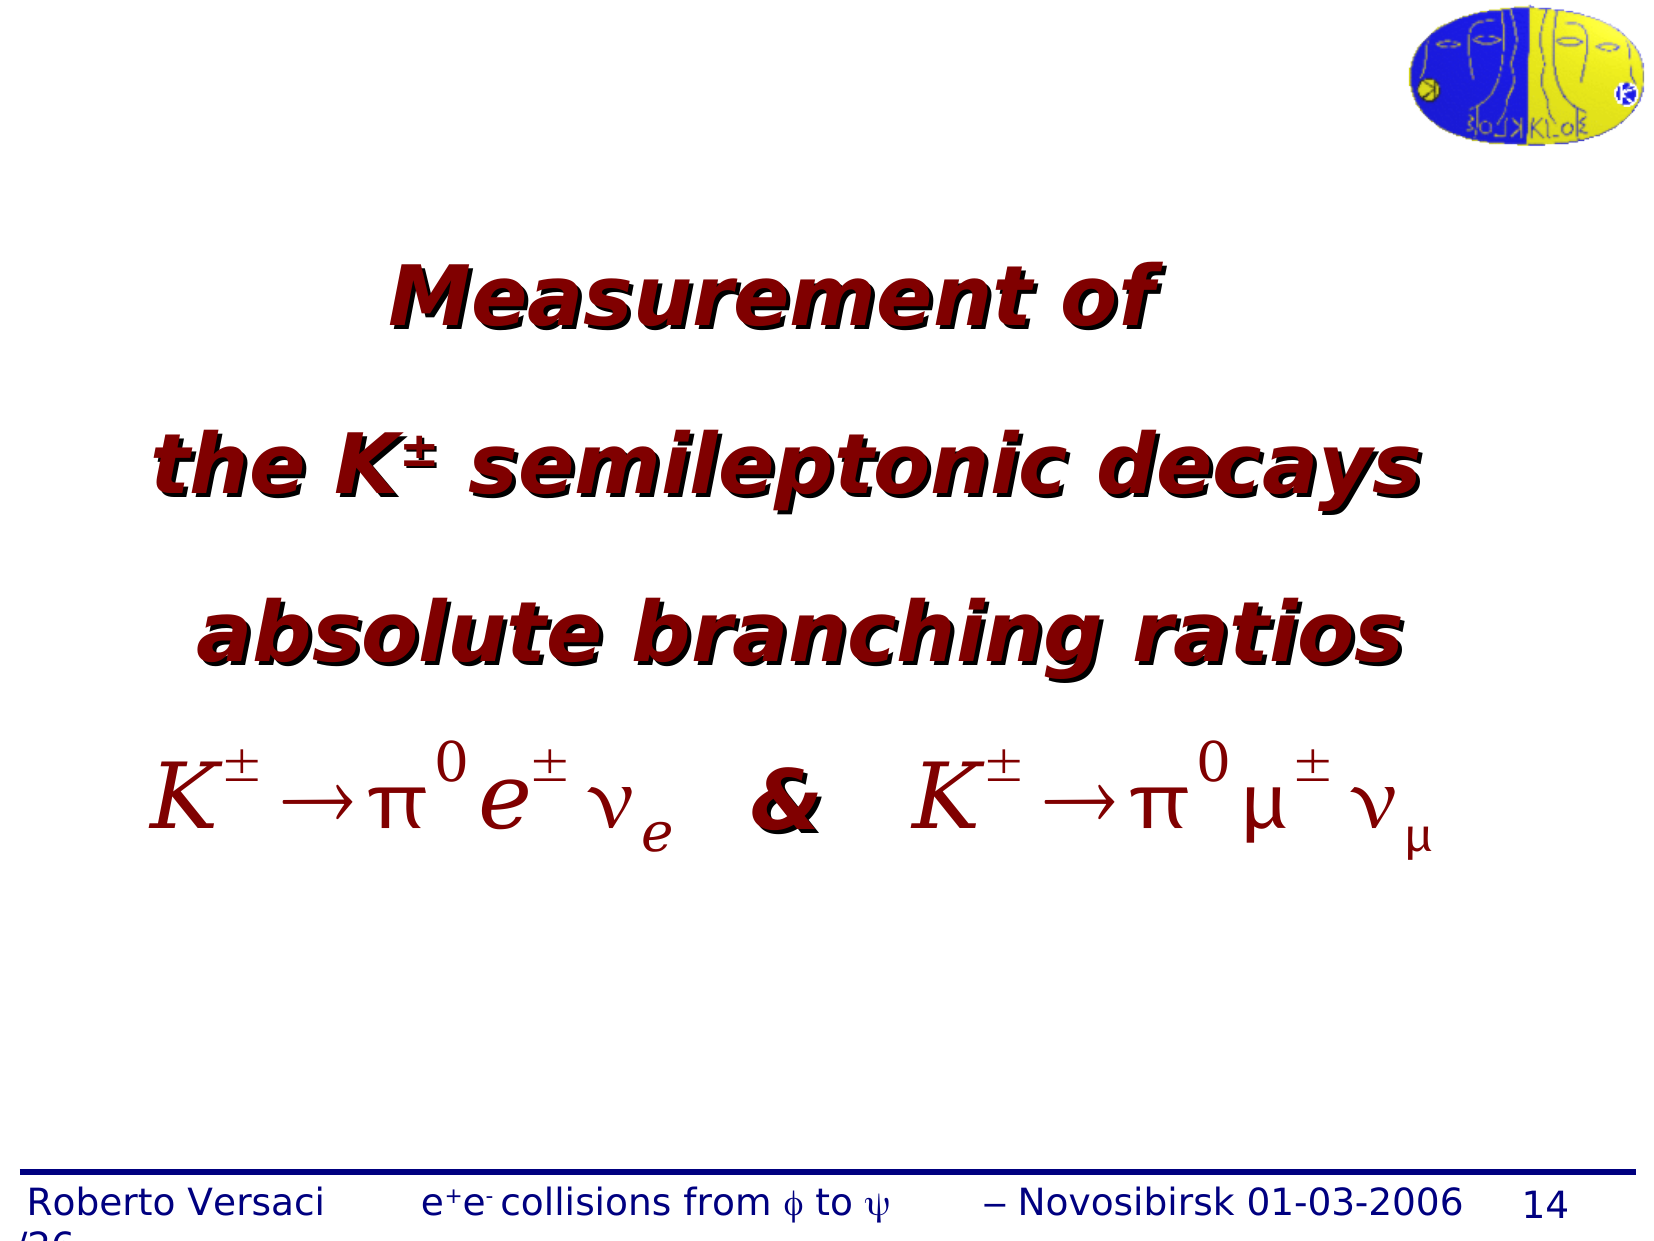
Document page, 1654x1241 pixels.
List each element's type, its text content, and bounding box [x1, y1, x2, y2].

picture [1398, 0, 1654, 151]
text_box Measurement of the K± semileptonic decays absolute branching ratios & [135, 241, 1437, 857]
chart [144, 731, 679, 865]
chart [905, 731, 1444, 869]
